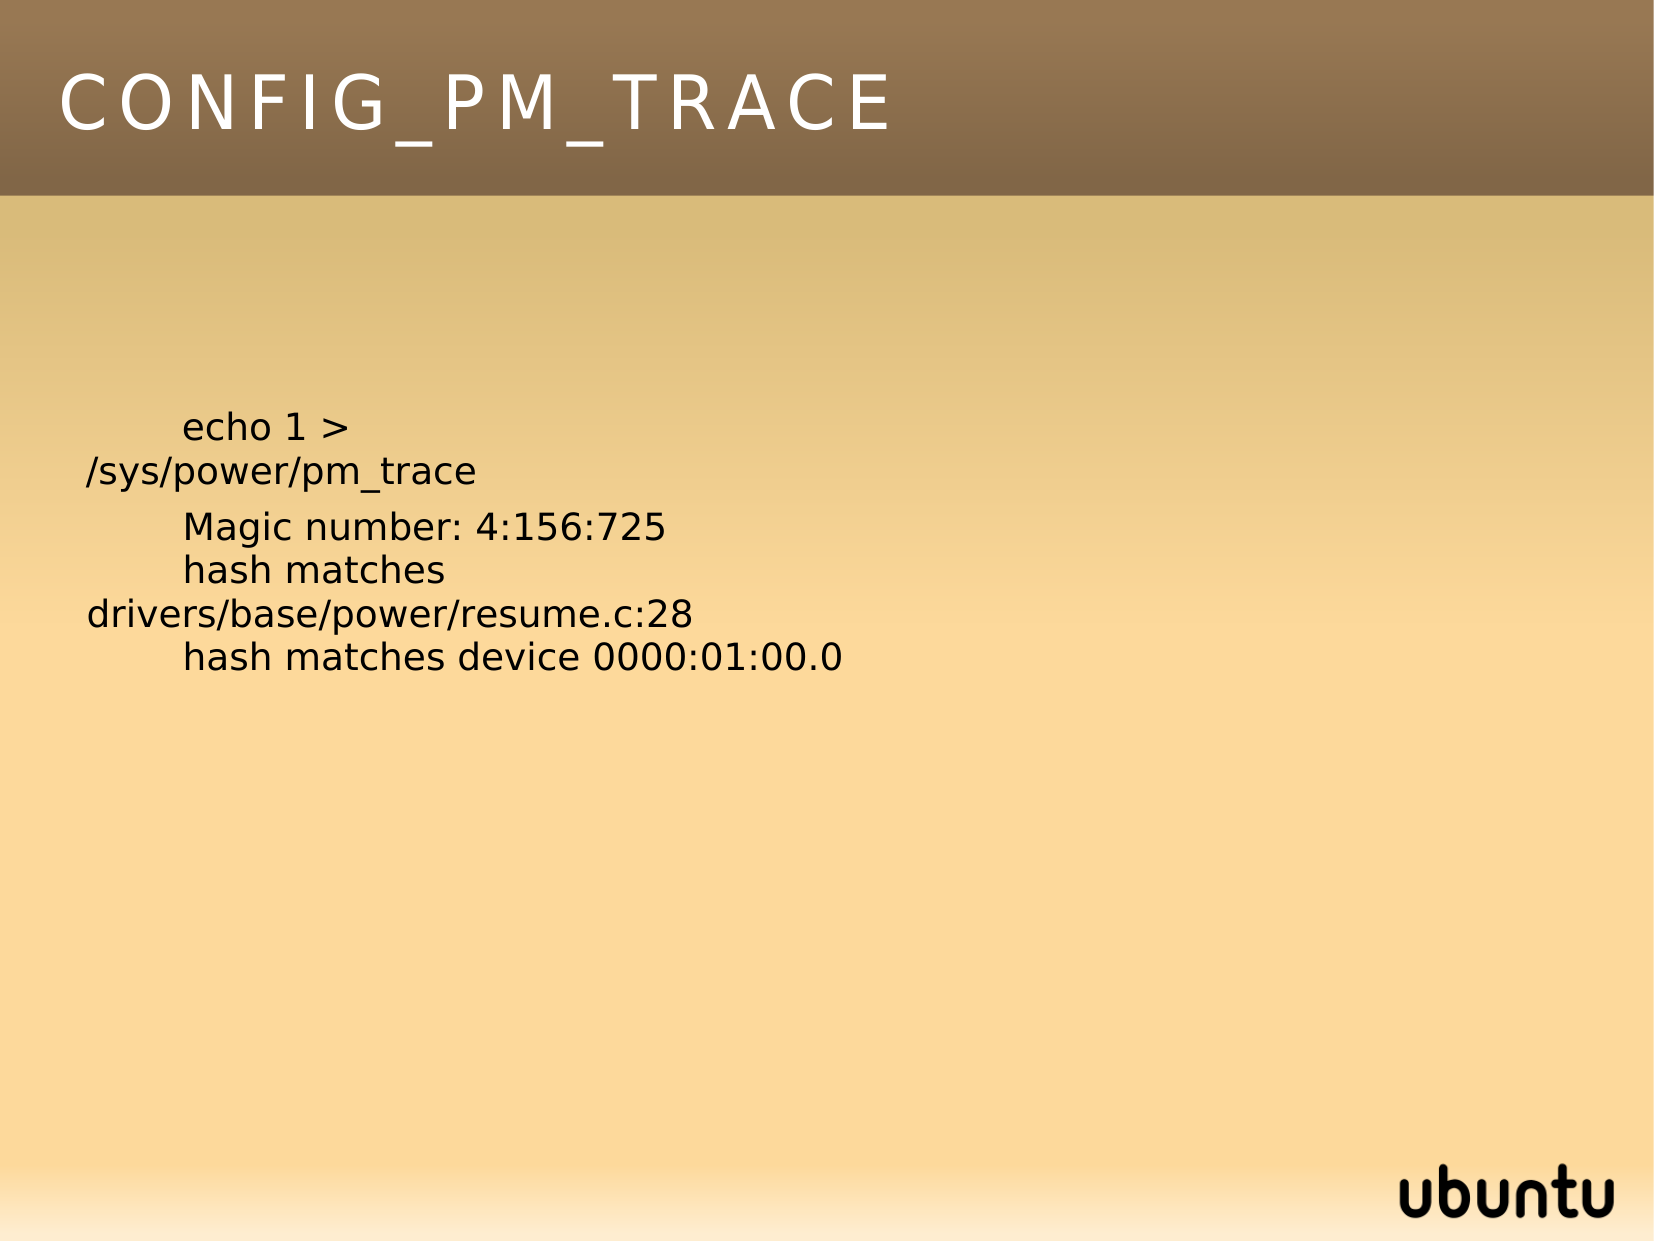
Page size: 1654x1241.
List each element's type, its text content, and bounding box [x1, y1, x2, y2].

text_box Magic number: 4:156:725 hash matches drivers/base/power/resume.c:28 hash matches device 0000:01:00.0 [71, 497, 1063, 644]
picture [0, 0, 1654, 1241]
text_box echo 1 > /sys/power/pm_trace [71, 398, 758, 458]
title CONFIG_PM_TRACE [59, 36, 1595, 171]
